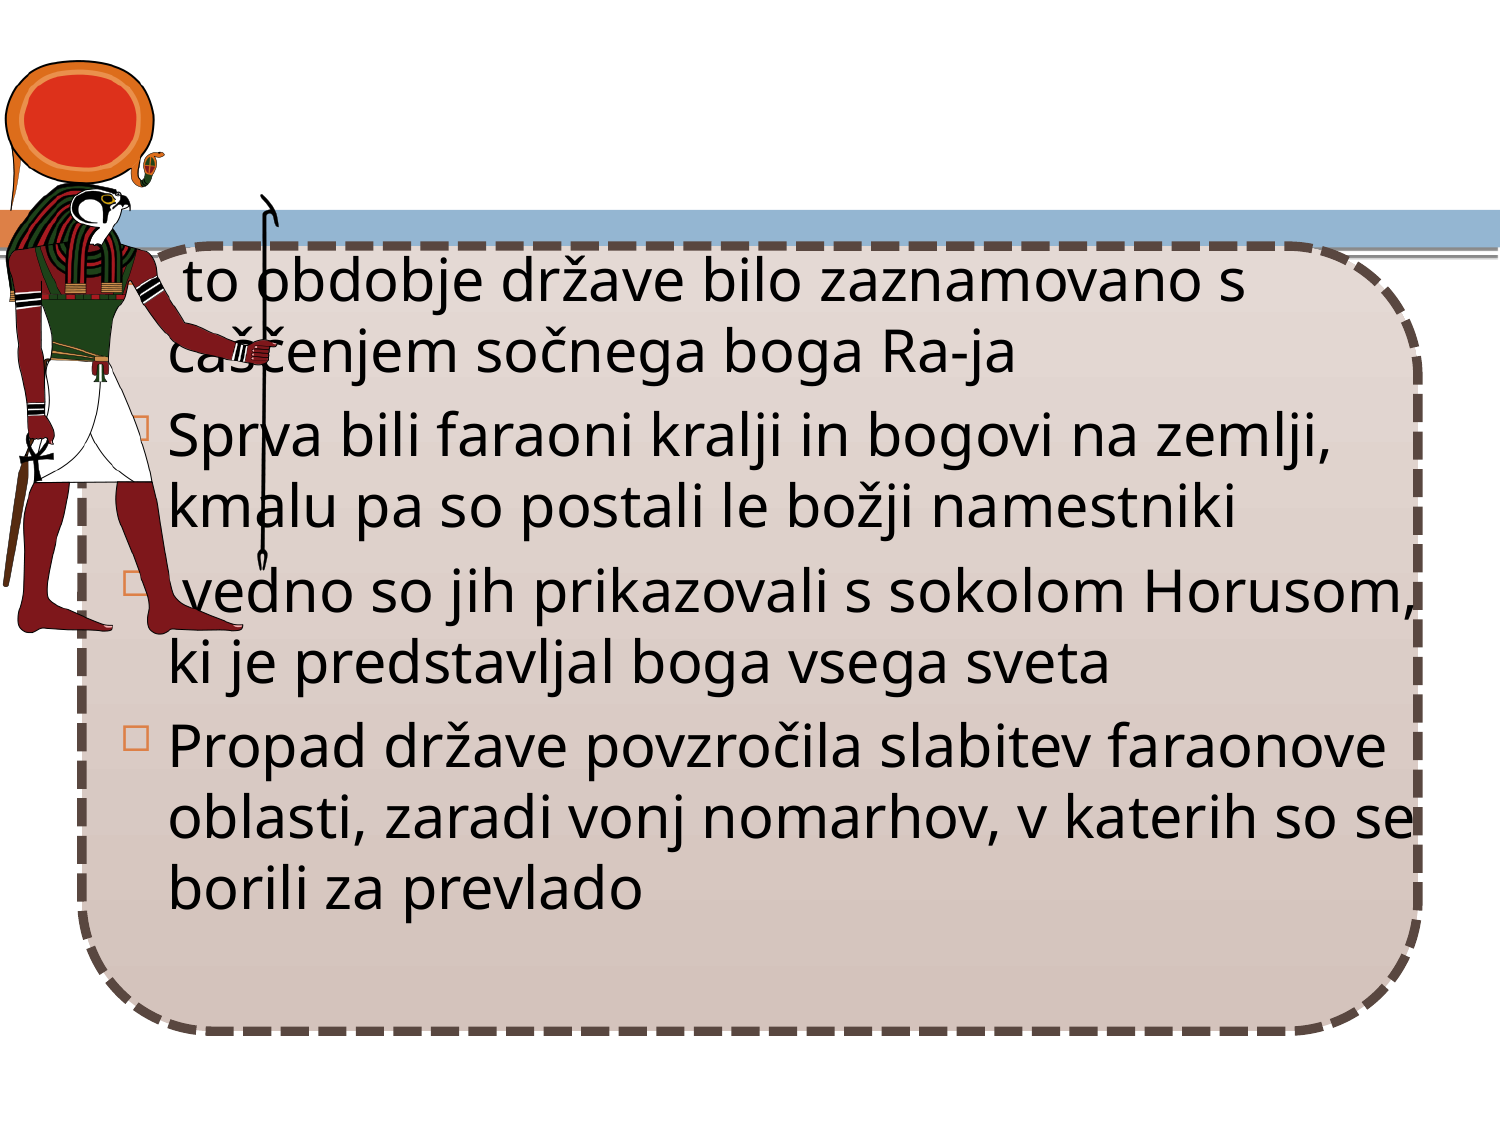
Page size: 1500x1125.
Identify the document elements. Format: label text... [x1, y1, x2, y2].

list to obdobje države bilo zaznamovano s čaščenjem sočnega boga Ra-ja Sprva bili faraoni kralji in bogovi na zemlji, kmalu pa so postali le božji namestniki vedno so jih prikazovali s sokolom Horusom, ki je predstavljal boga vsega sveta Propad države povzročila slabitev faraonove oblasti, zaradi vonj nomarhov, v katerih so se borili za prevlado [105, 234, 1443, 972]
picture [0, 58, 282, 636]
text_box [81, 636, 1397, 1032]
